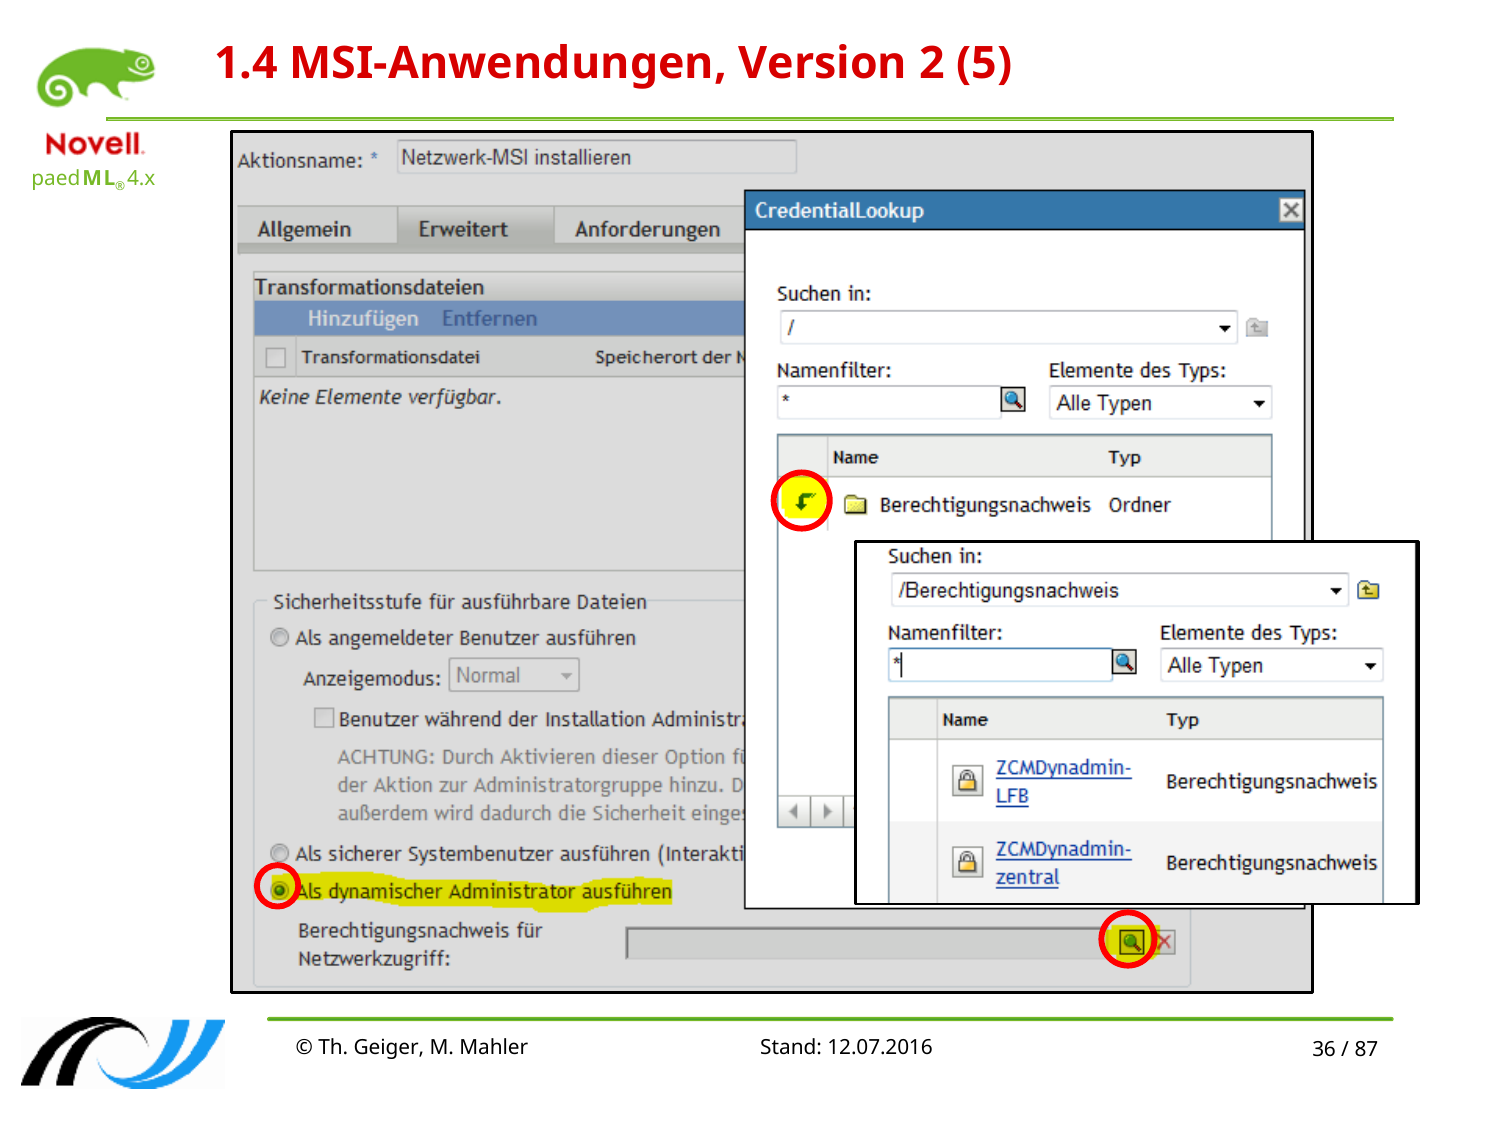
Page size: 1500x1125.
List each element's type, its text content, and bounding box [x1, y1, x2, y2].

picture [24, 32, 167, 175]
chart [251, 628, 854, 806]
title 1.4 MSI-Anwendungen, Version 2 (5) [214, 16, 1393, 108]
picture [21, 1017, 225, 1089]
picture [233, 132, 1312, 991]
picture [857, 543, 1417, 903]
